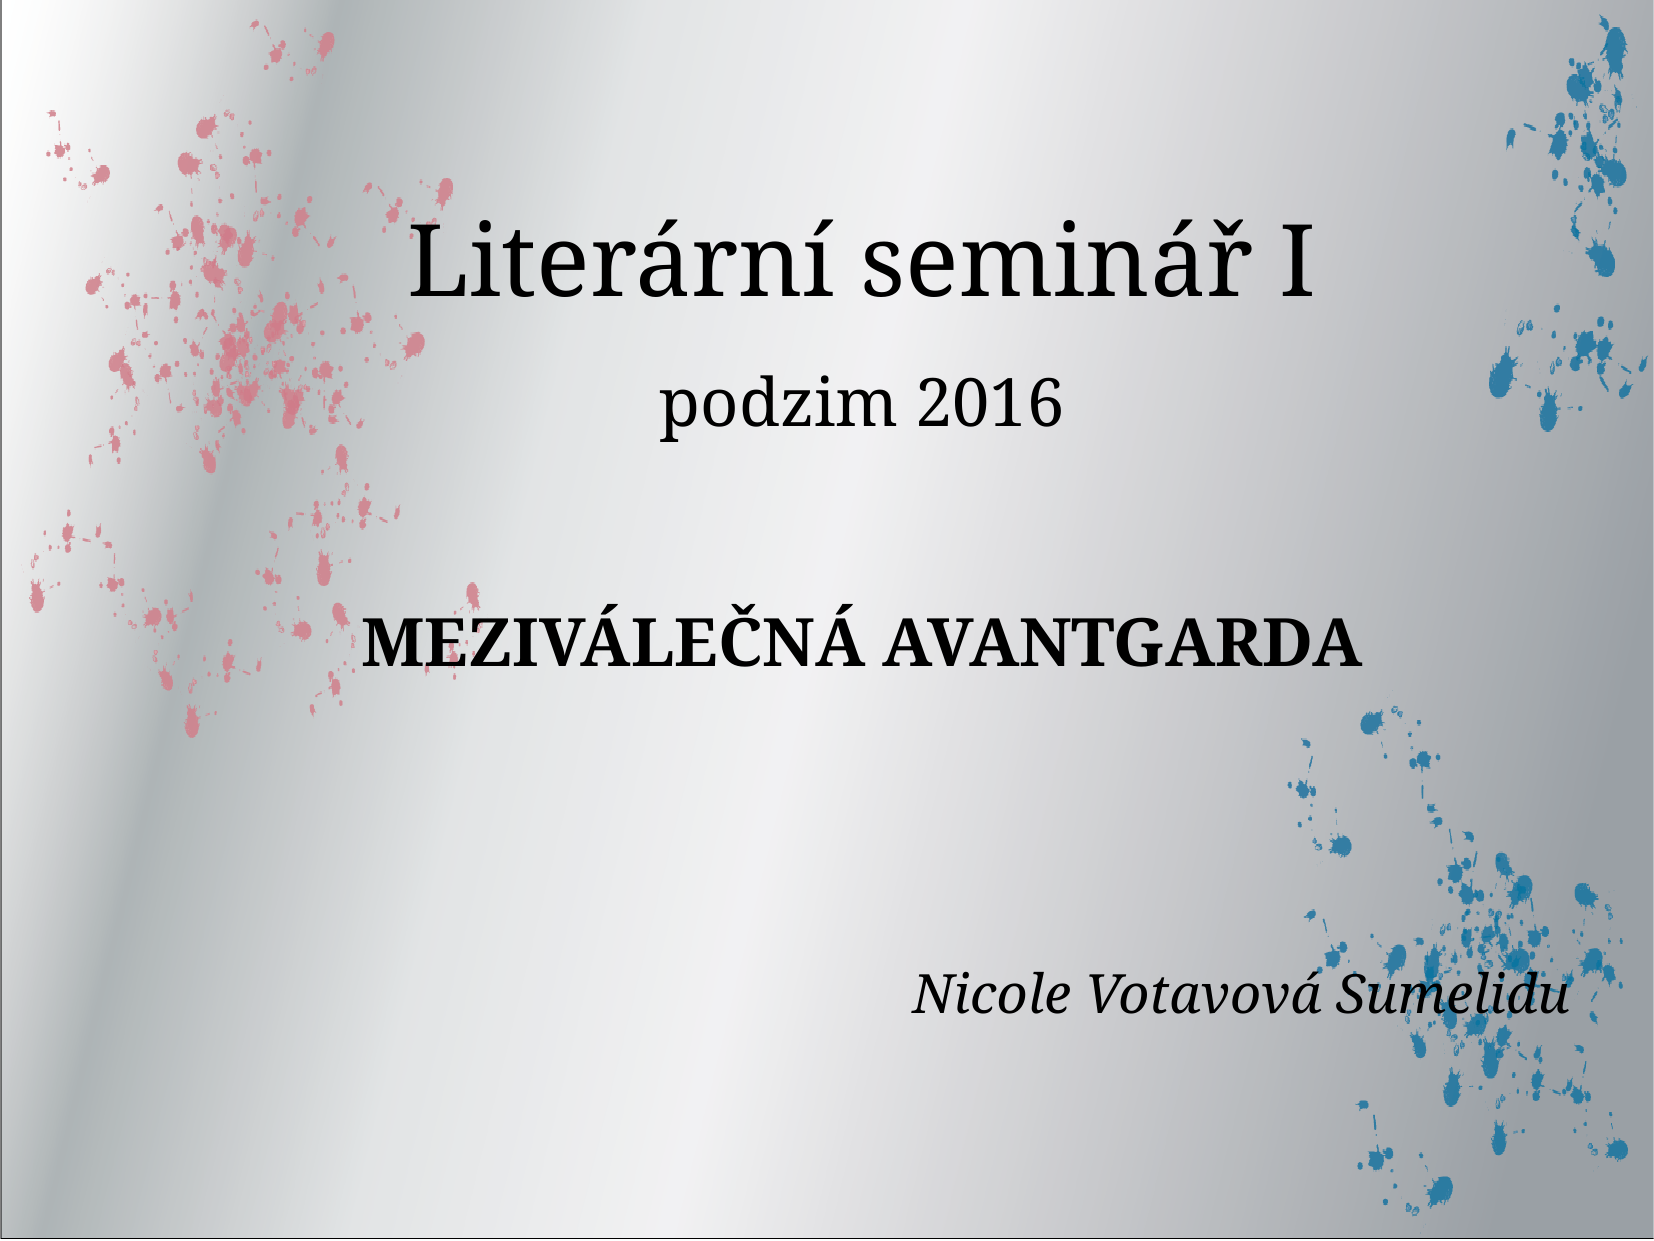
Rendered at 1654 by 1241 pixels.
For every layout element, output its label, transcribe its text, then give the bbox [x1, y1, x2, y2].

picture [0, 0, 1654, 1241]
list Literární seminář I podzim 2016 MEZIVÁLEČNÁ AVANTGARDA Nicole Votavová Sumelidu [82, 188, 1571, 1124]
